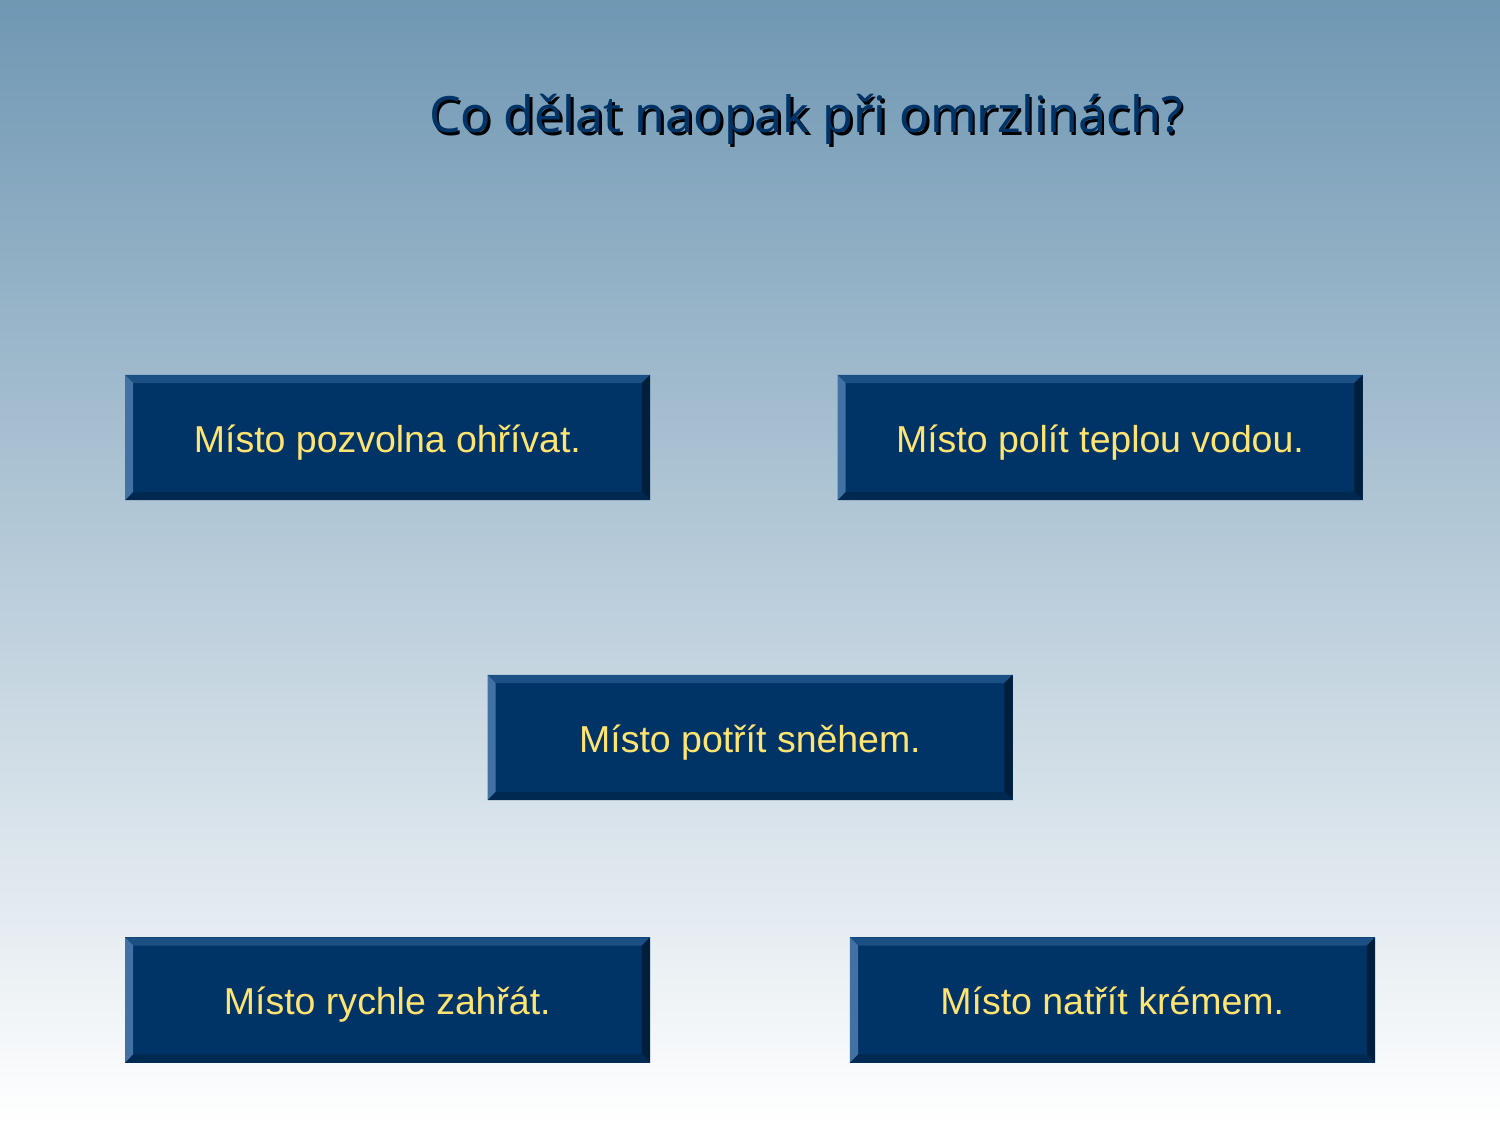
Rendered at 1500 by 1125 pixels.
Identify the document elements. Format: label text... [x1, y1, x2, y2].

text_box Místo natřít krémem. [859, 946, 1366, 1054]
text_box Místo polít teplou vodou. [846, 384, 1354, 491]
text_box Místo potřít sněhem. [496, 684, 1004, 791]
text_box Místo pozvolna ohřívat. [134, 384, 641, 491]
title Co dělat naopak při omrzlinách? [199, 24, 1413, 201]
text_box Místo rychle zahřát. [134, 946, 641, 1054]
